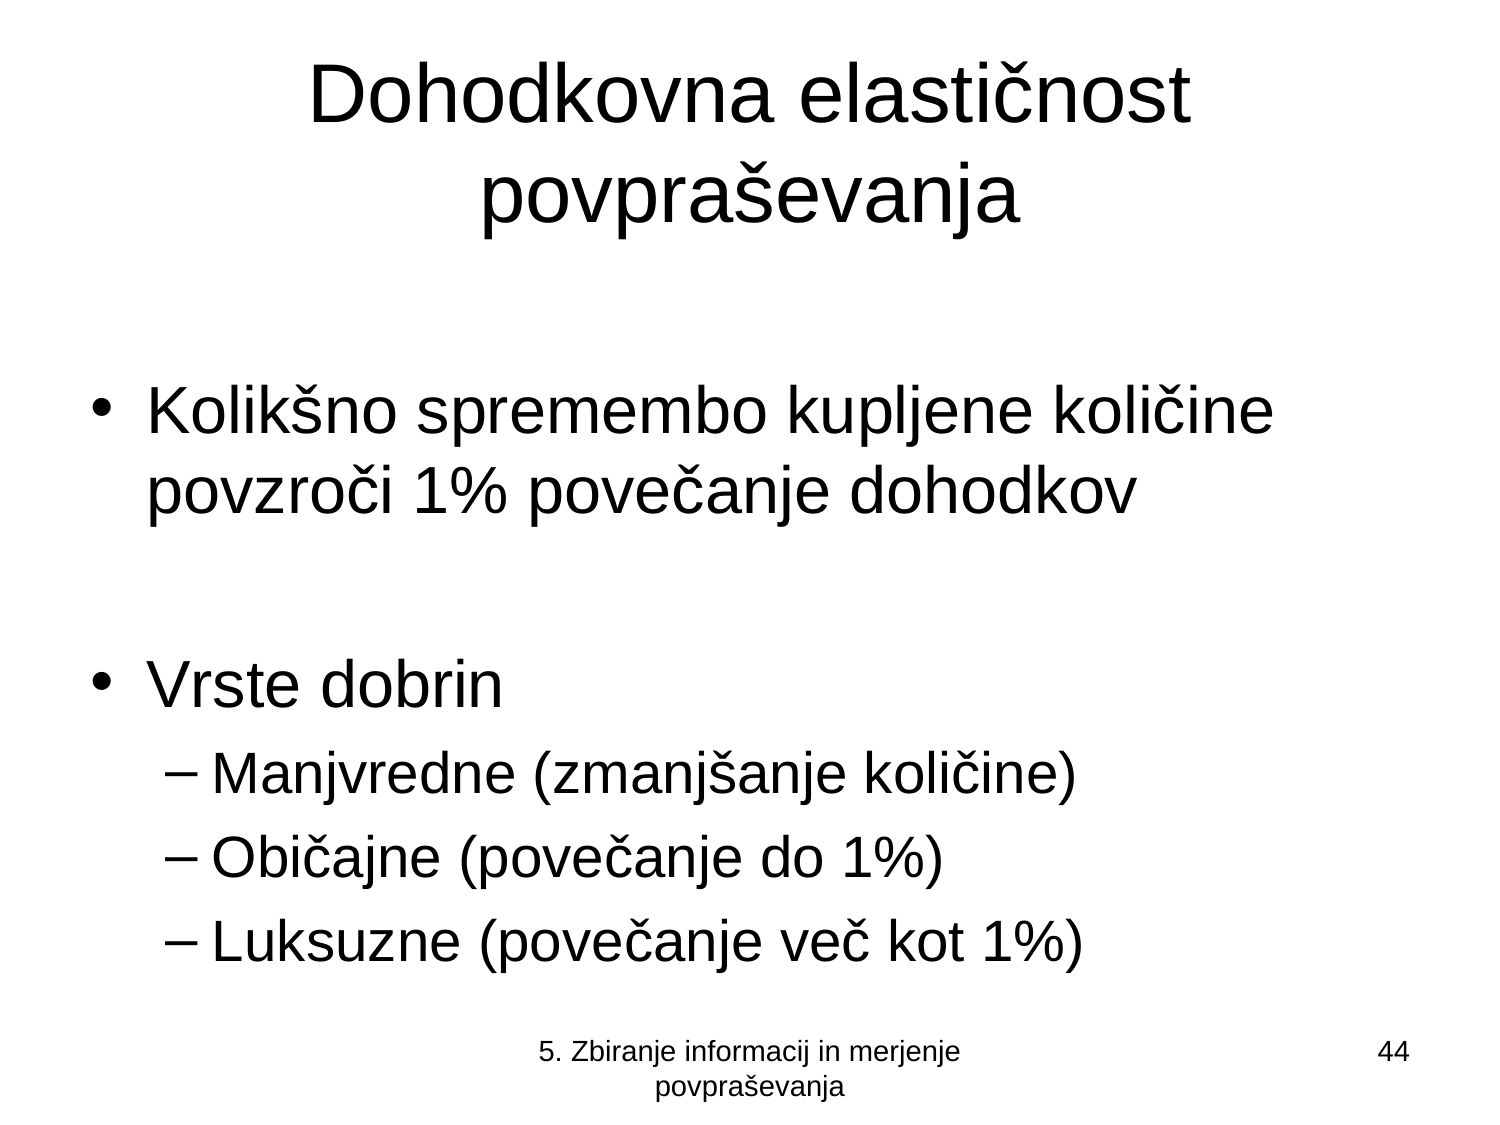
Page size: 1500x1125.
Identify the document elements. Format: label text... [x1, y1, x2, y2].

text_box <number> [1074, 1024, 1426, 1103]
title Dohodkovna elastičnost povpraševanja [75, 31, 1426, 247]
list Kolikšno spremembo kupljene količine povzroči 1% povečanje dohodkov Vrste dobrin Manjvredne (zmanjšanje količine) Običajne (povečanje do 1%) Luksuzne (povečanje več kot 1%) [75, 262, 1426, 1006]
text_box 5. Zbiranje informacij in merjenje povpraševanja [512, 1024, 988, 1103]
